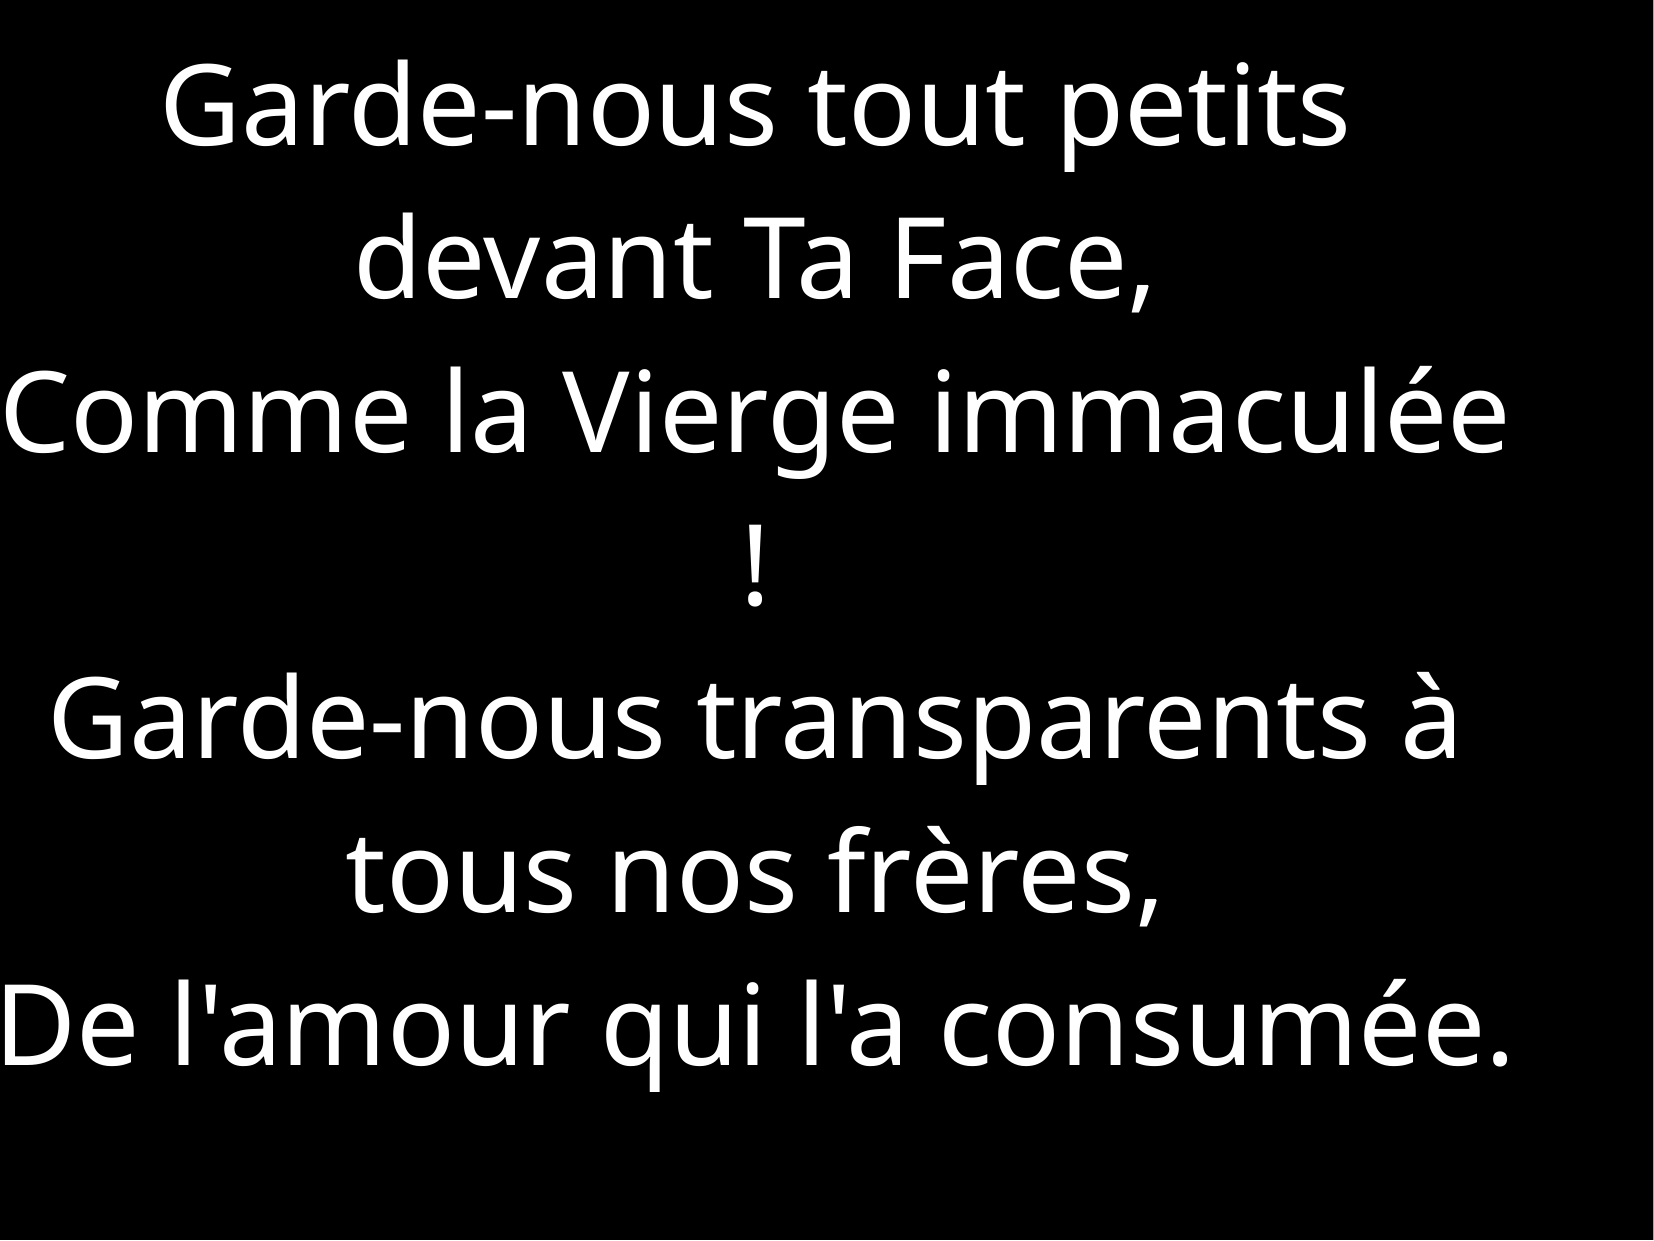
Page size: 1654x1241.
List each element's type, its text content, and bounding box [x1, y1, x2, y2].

subtitle Garde-nous tout petits devant Ta Face, Comme la Vierge immaculée ! Garde-nous transparents à tous nos frères, De l'amour qui l'a consumée. [0, 0, 1524, 1190]
